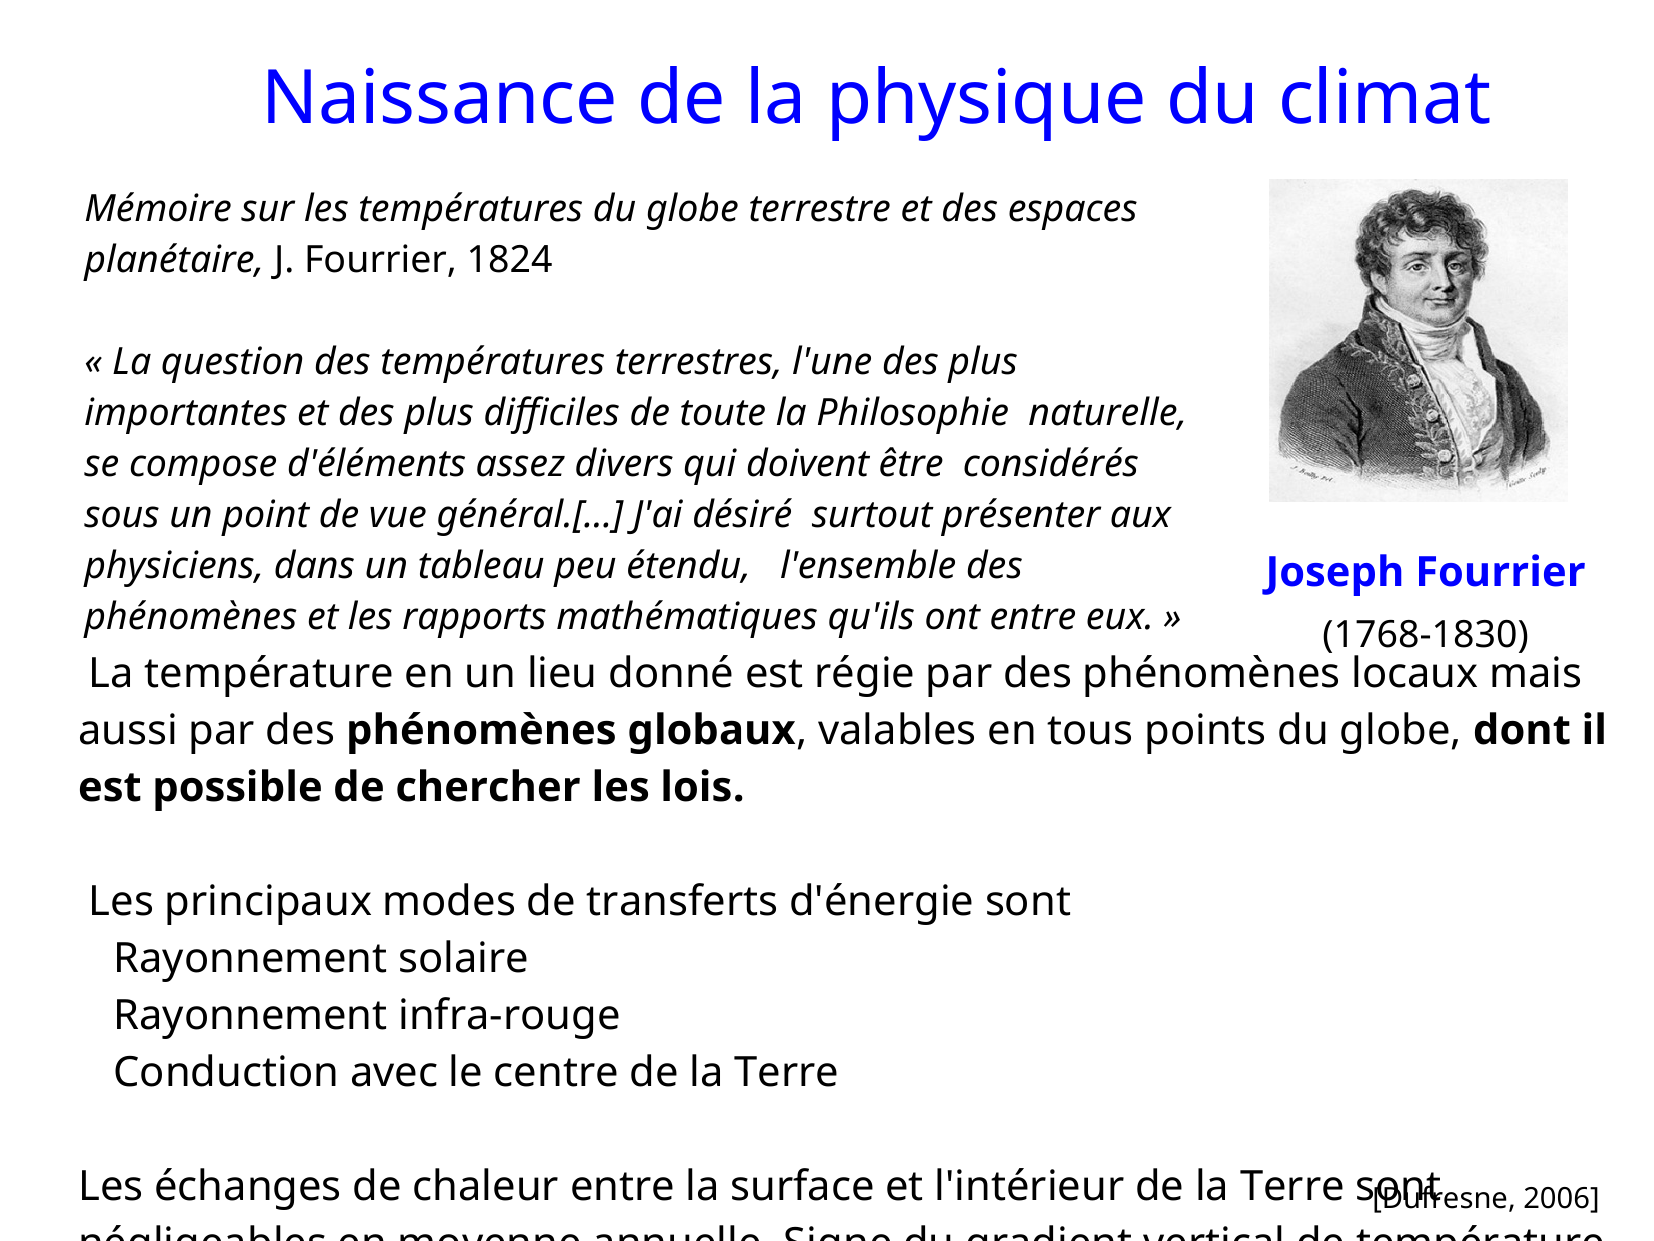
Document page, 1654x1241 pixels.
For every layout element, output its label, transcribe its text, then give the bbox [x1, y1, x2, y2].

text_box Joseph Fourrier (1768-1830) [1237, 525, 1614, 635]
text_box La température en un lieu donné est régie par des phénomènes locaux mais aussi par des phénomènes globaux, valables en tous points du globe, dont il est possible de chercher les lois. Les principaux modes de transferts d'énergie sont Rayonnement solaire Rayonnement infra-rouge Conduction avec le centre de la Terre Les échanges de chaleur entre la surface et l'intérieur de la Terre sont négligeables en moyenne annuelle. Signe du gradient vertical de température opposé dans le sol et dans les océans. [63, 635, 1654, 1226]
text_box Mémoire sur les températures du globe terrestre et des espaces planétaire, J. Fourrier, 1824 « La question des températures terrestres, l'une des plus importantes et des plus difficiles de toute la Philosophie naturelle, se compose d'éléments assez divers qui doivent être considérés sous un point de vue général.[...] J'ai désiré surtout présenter aux physiciens, dans un tableau peu étendu, l'ensemble des phénomènes et les rapports mathématiques qu'ils ont entre eux. » [69, 173, 1238, 591]
text_box [Dufresne, 2006] [1122, 1226, 1224, 1231]
text_box [Dufresne, 2006] [1318, 1226, 1472, 1231]
picture [1269, 179, 1568, 502]
text_box [Dufresne, 2006] [1472, 1226, 1615, 1231]
title Naissance de la physique du climat [87, 21, 1654, 167]
